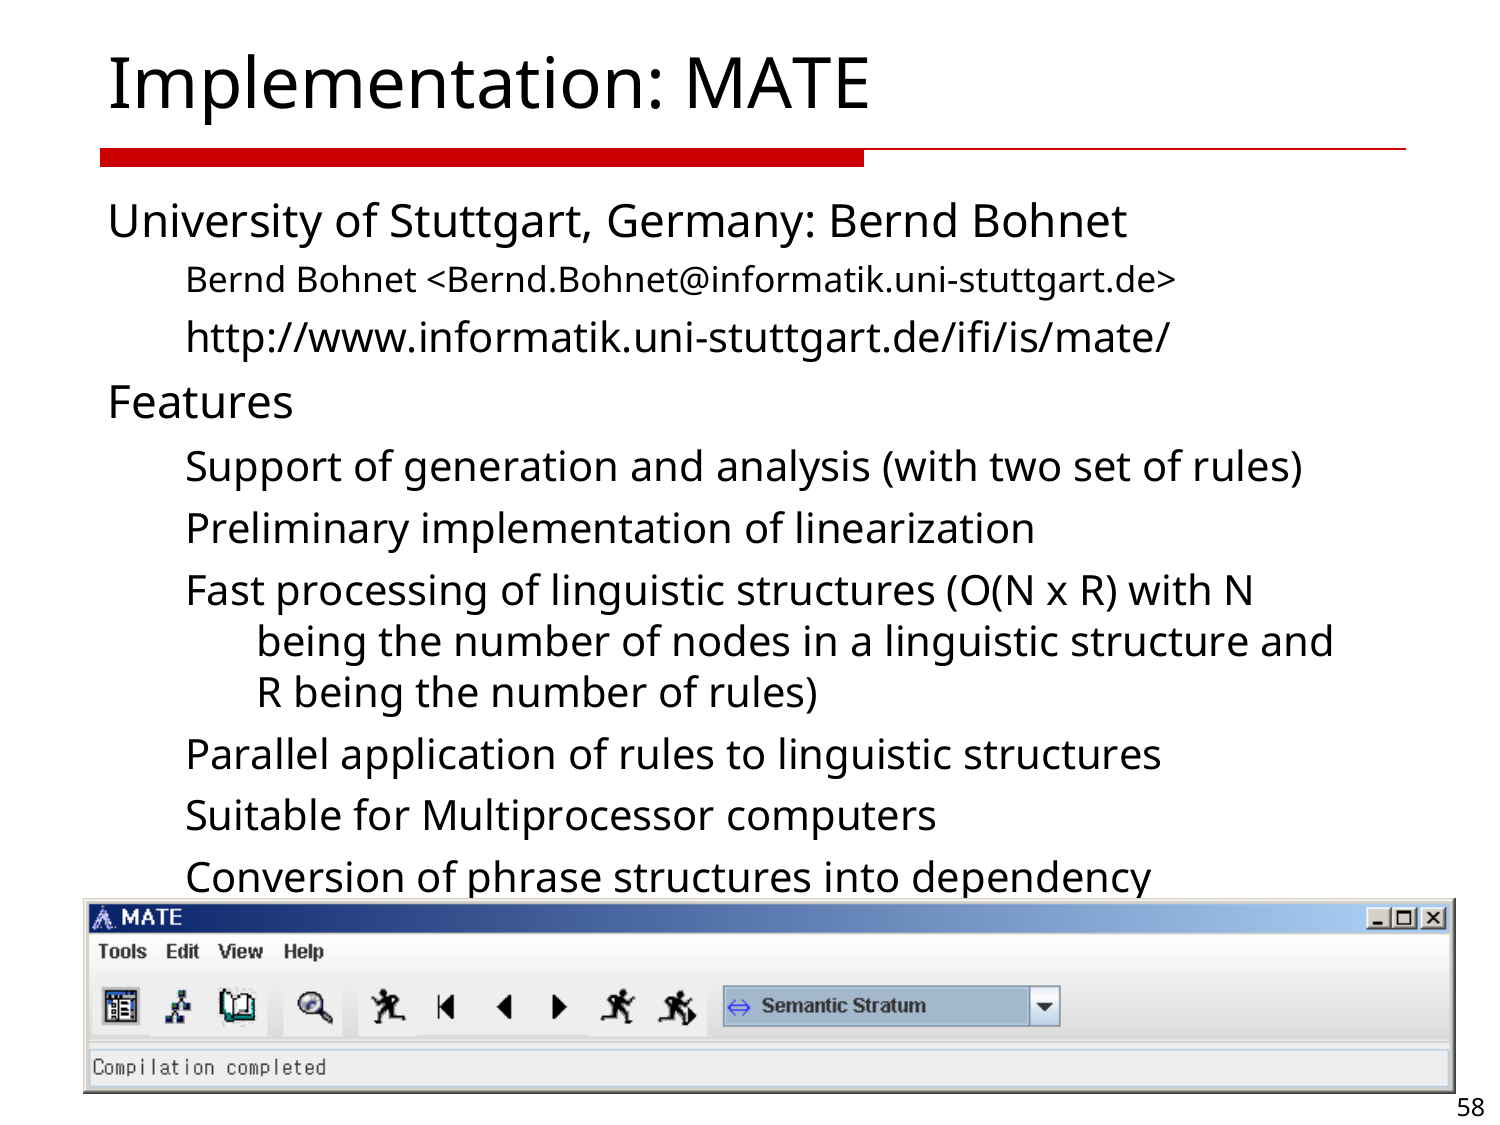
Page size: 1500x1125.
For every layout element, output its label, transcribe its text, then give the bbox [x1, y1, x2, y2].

list University of Stuttgart, Germany: Bernd Bohnet Bernd Bohnet <Bernd.Bohnet@informatik.uni-stuttgart.de> http://www.informatik.uni-stuttgart.de/ifi/is/mate/ Features Support of generation and analysis (with two set of rules) Preliminary implementation of linearization Fast processing of linguistic structures (O(N x R) with N being the number of nodes in a linguistic structure and R being the number of rules) Parallel application of rules to linguistic structures Suitable for Multiprocessor computers Conversion of phrase structures into dependency structures [92, 184, 1376, 891]
picture [83, 898, 1456, 1094]
title Implementation: MATE [94, 36, 1407, 138]
